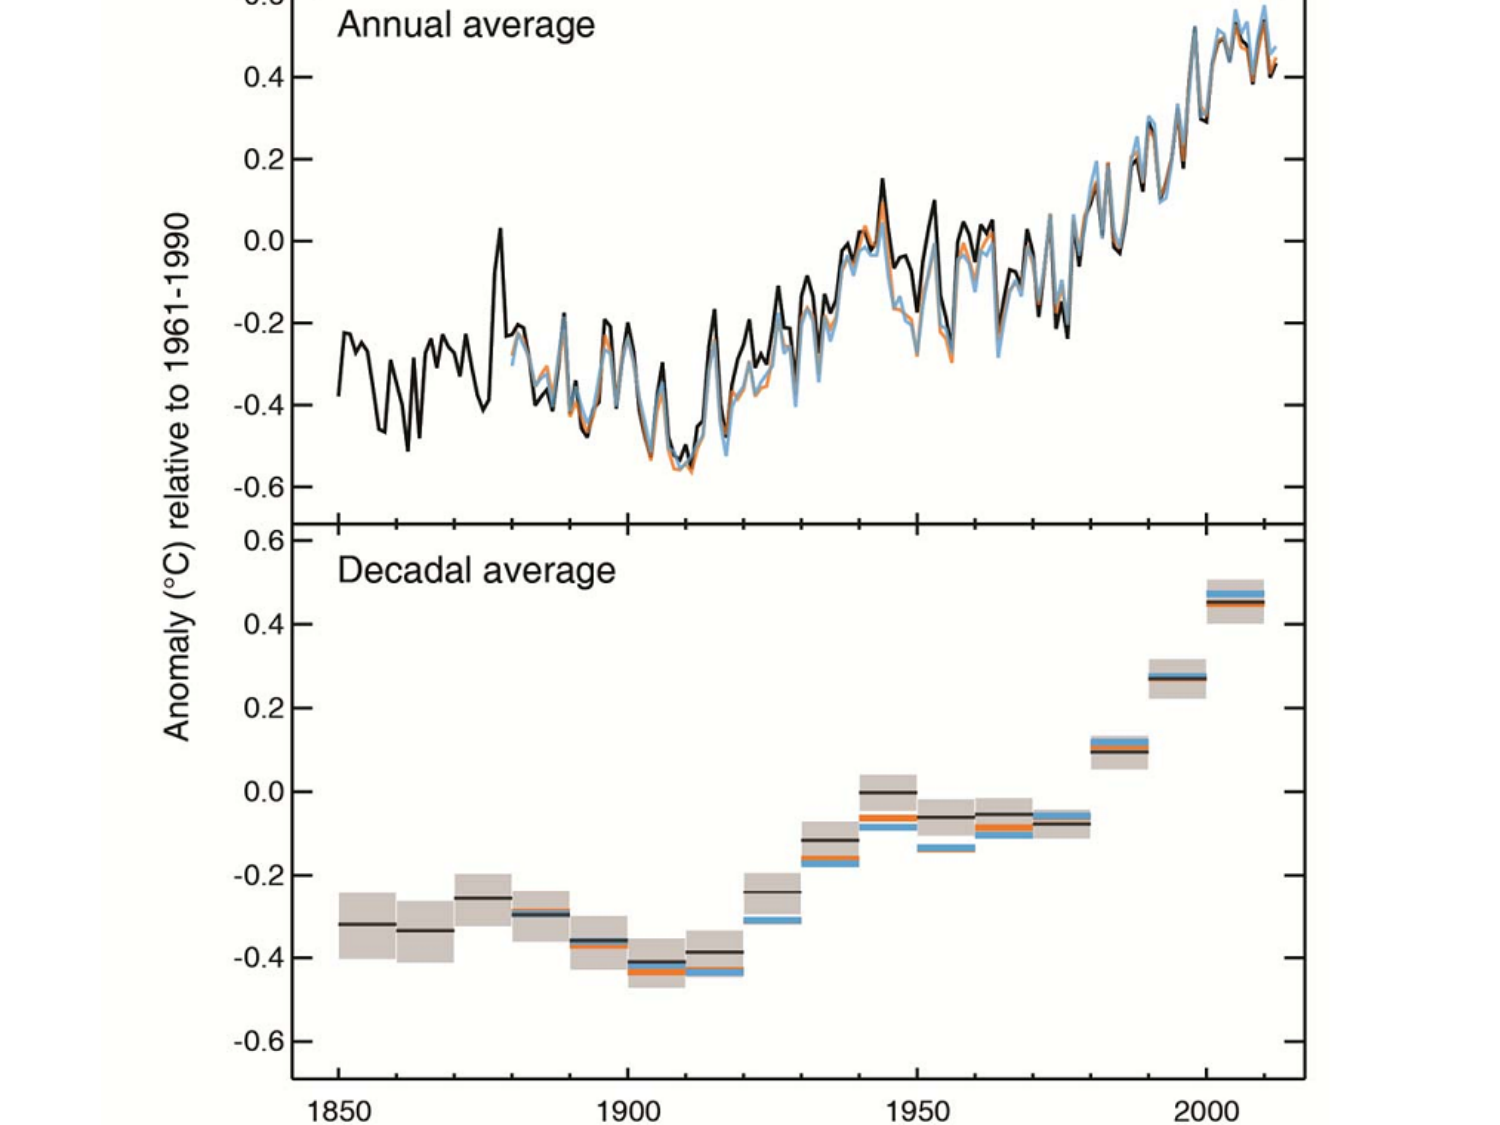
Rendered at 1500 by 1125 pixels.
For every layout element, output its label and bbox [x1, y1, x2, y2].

picture [101, 0, 1359, 1125]
